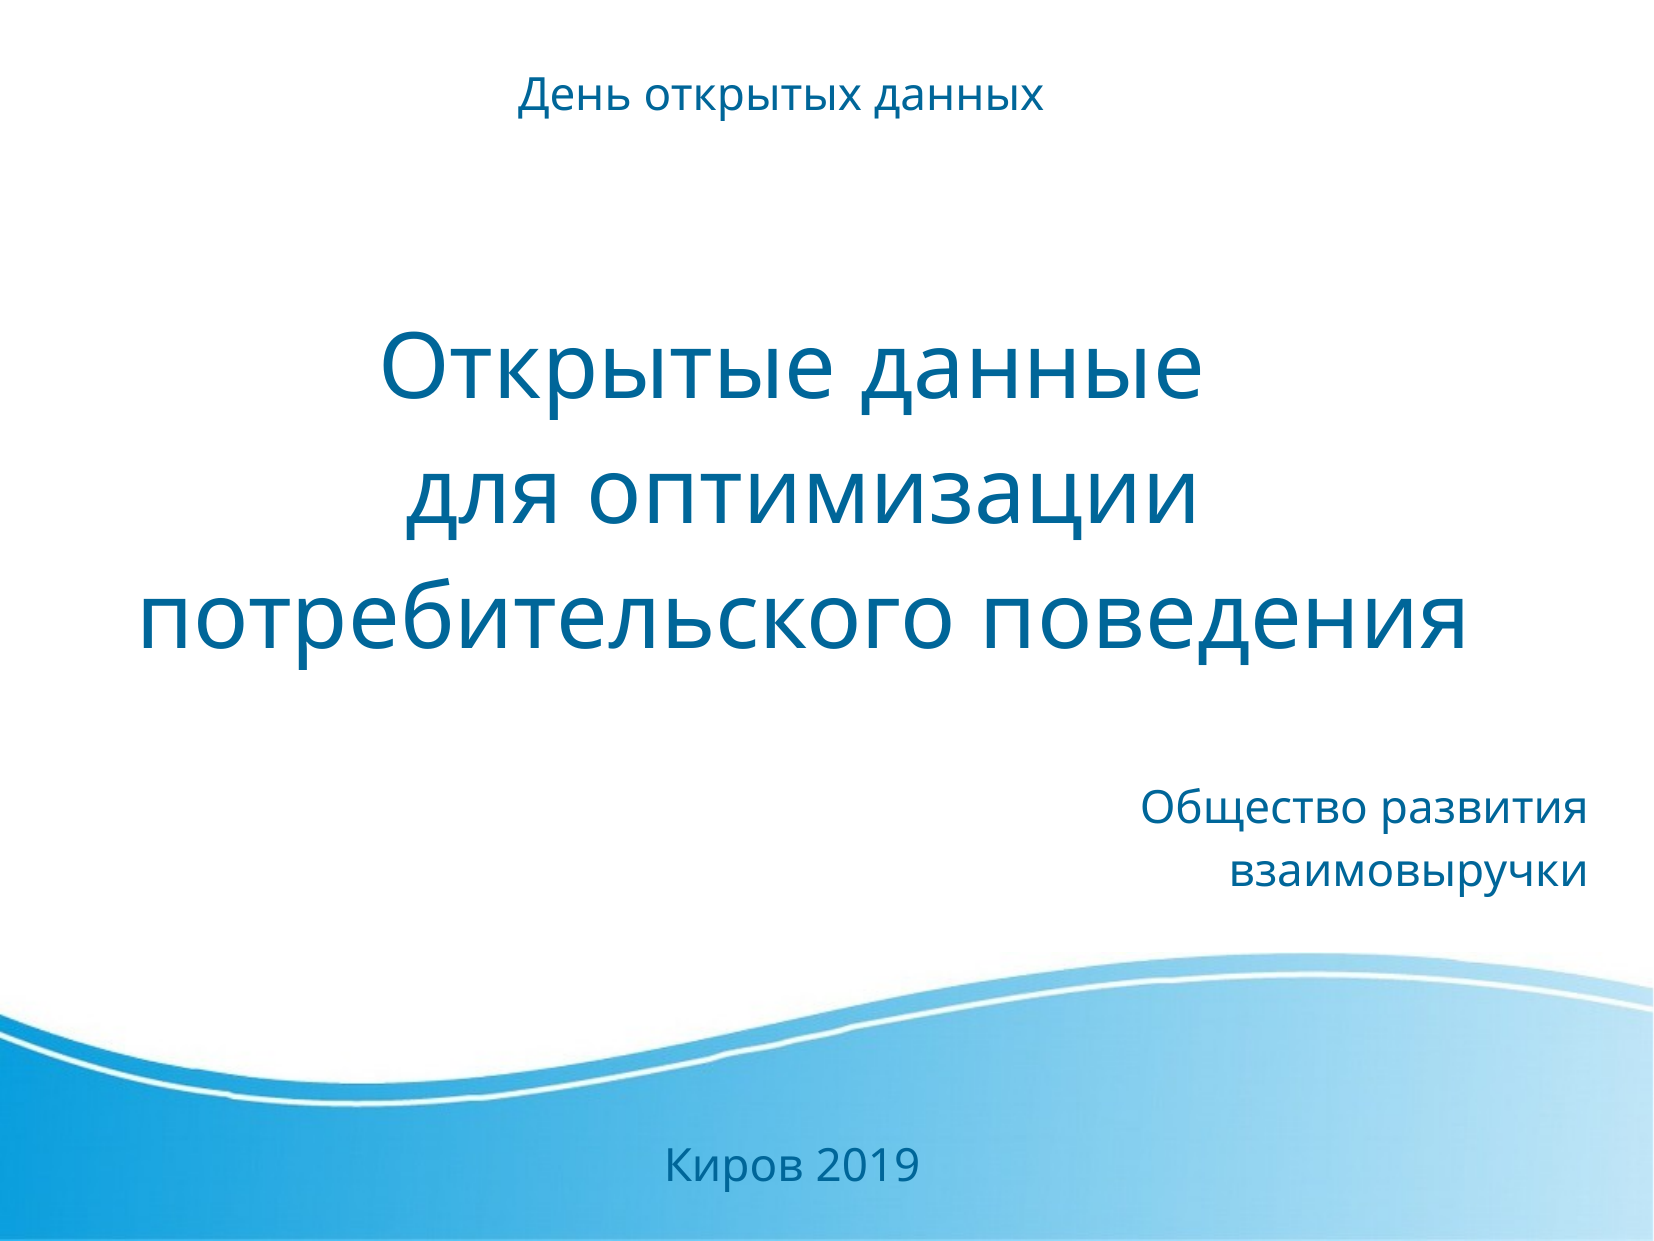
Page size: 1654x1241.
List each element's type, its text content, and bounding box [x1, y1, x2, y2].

picture [0, 952, 1654, 1241]
text_box День открытых данных [503, 54, 1118, 172]
text_box Киров 2019 [649, 1125, 1111, 1203]
title Открытые данные для оптимизации потребительского поведения [60, 327, 1549, 649]
text_box Общество развития взаимовыручки [1125, 767, 1634, 890]
